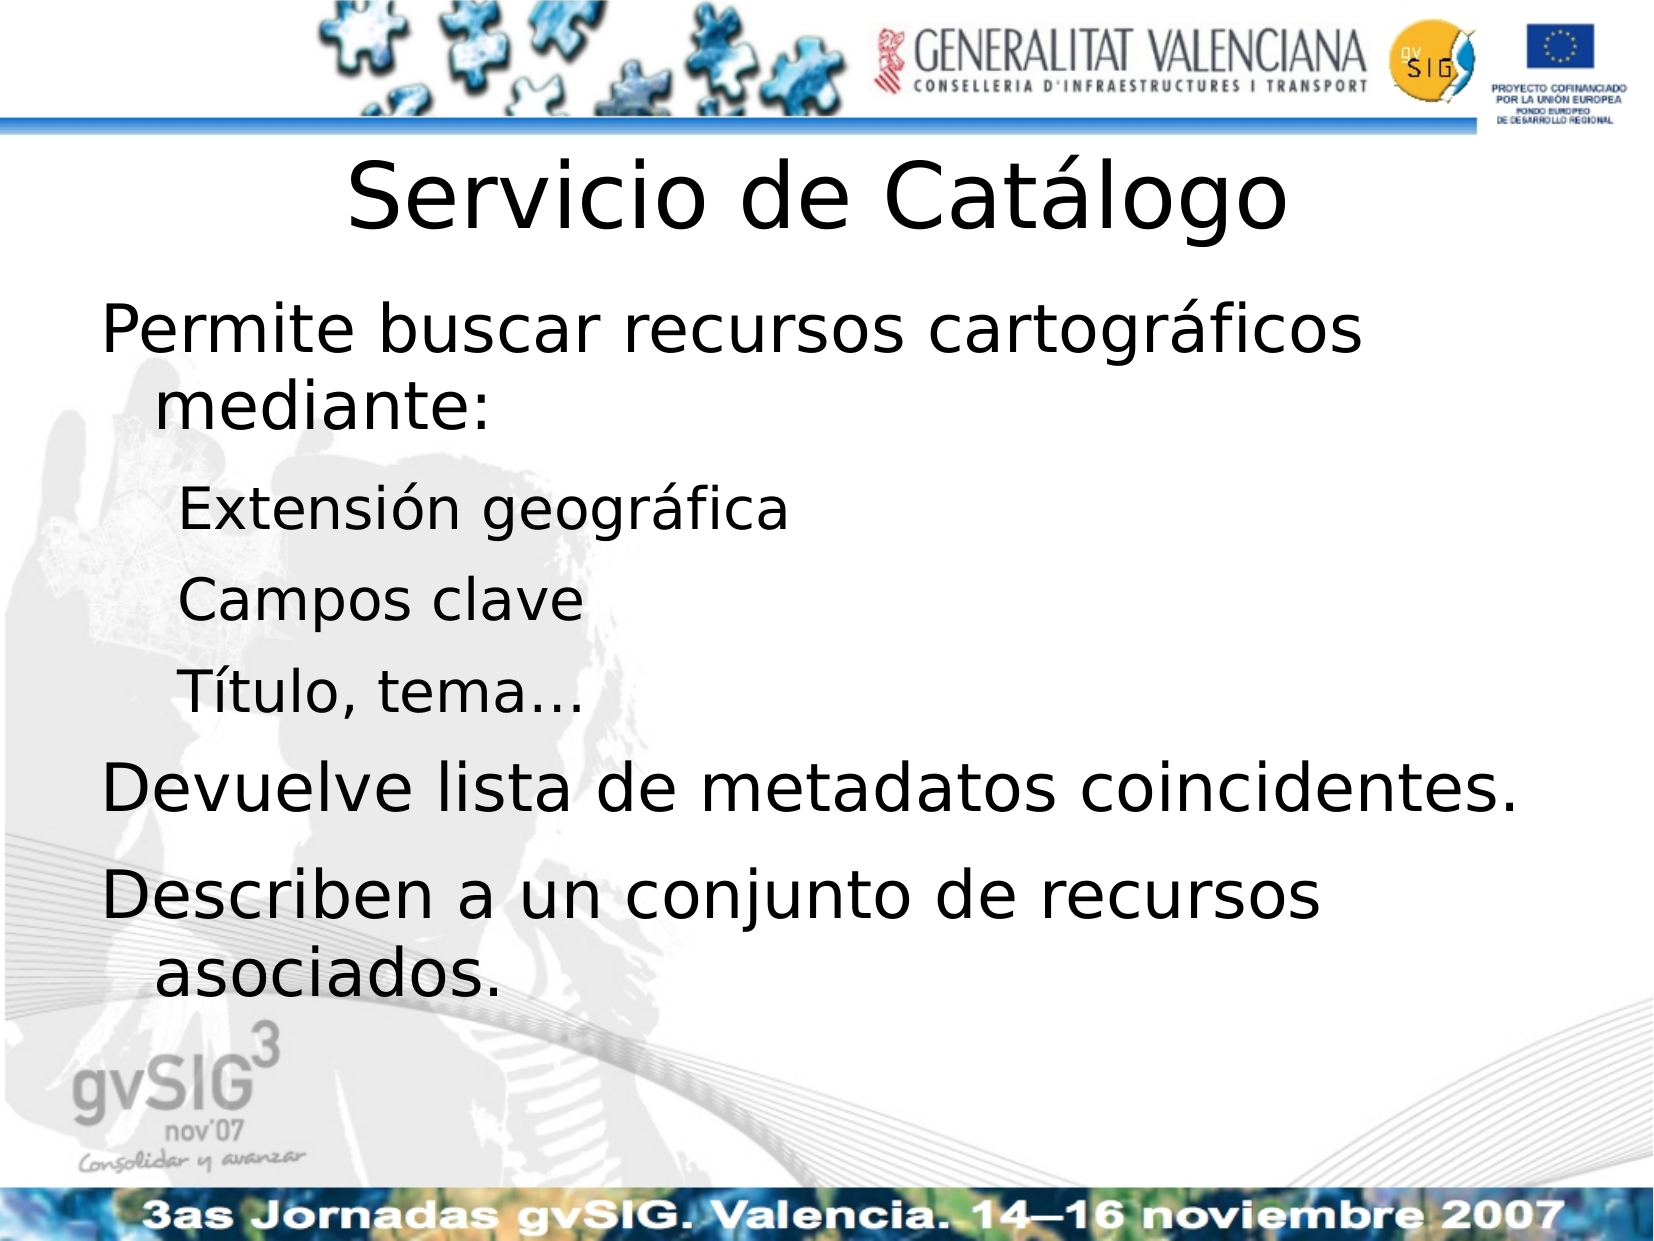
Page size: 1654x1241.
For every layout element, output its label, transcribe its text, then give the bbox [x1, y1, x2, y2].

list Permite buscar recursos cartográficos mediante: Extensión geográfica Campos clave Título, tema… Devuelve lista de metadatos coincidentes. Describen a un conjunto de recursos asociados. [82, 290, 1571, 1109]
title Servicio de Catálogo [75, 92, 1563, 301]
picture [0, 0, 1654, 1241]
